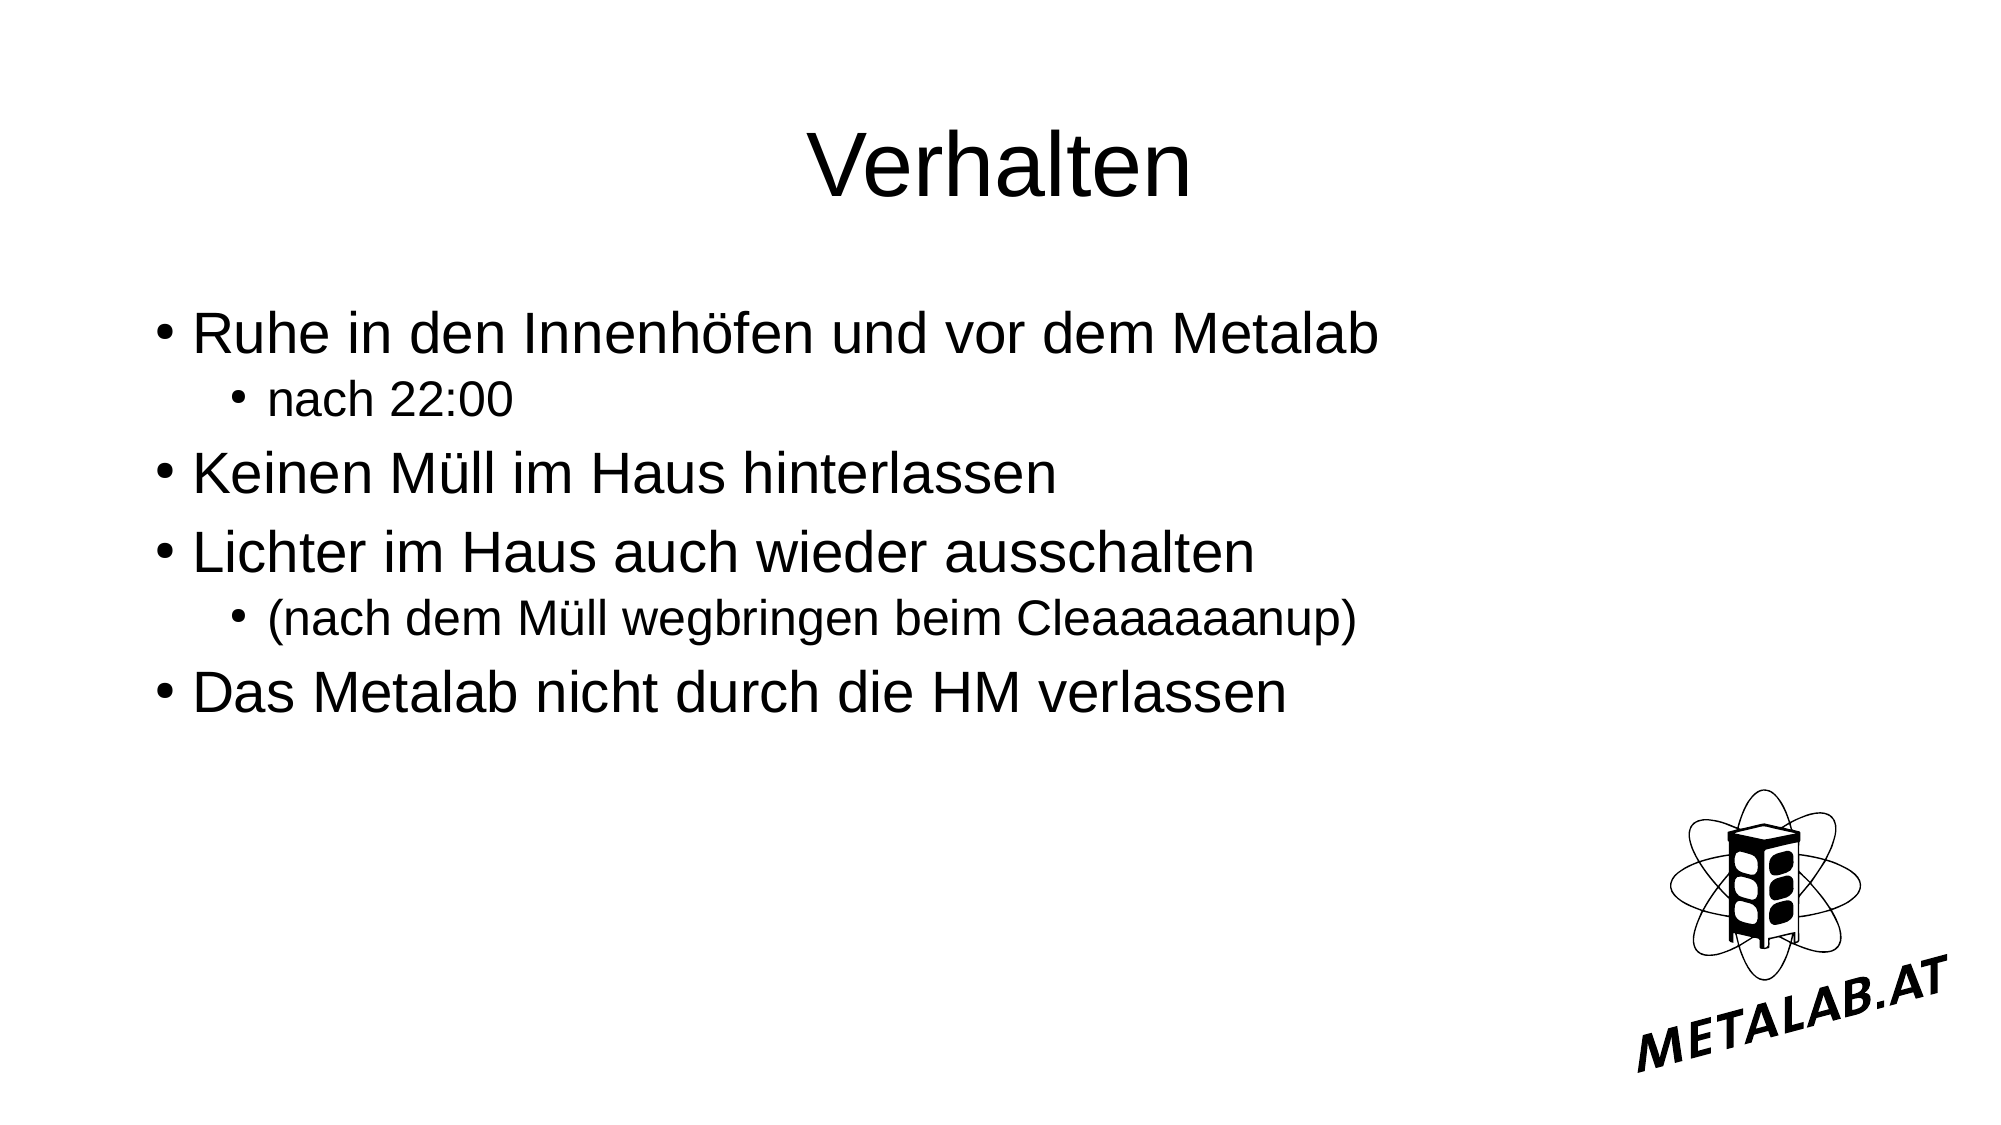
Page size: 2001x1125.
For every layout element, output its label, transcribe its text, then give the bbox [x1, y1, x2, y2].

title Verhalten [137, 59, 1863, 278]
list Ruhe in den Innenhöfen und vor dem Metalab nach 22:00 Keinen Müll im Haus hinterlassen Lichter im Haus auch wieder ausschalten (nach dem Müll wegbringen beim Cleaaaaaanup) Das Metalab nicht durch die HM verlassen [137, 299, 1863, 1014]
